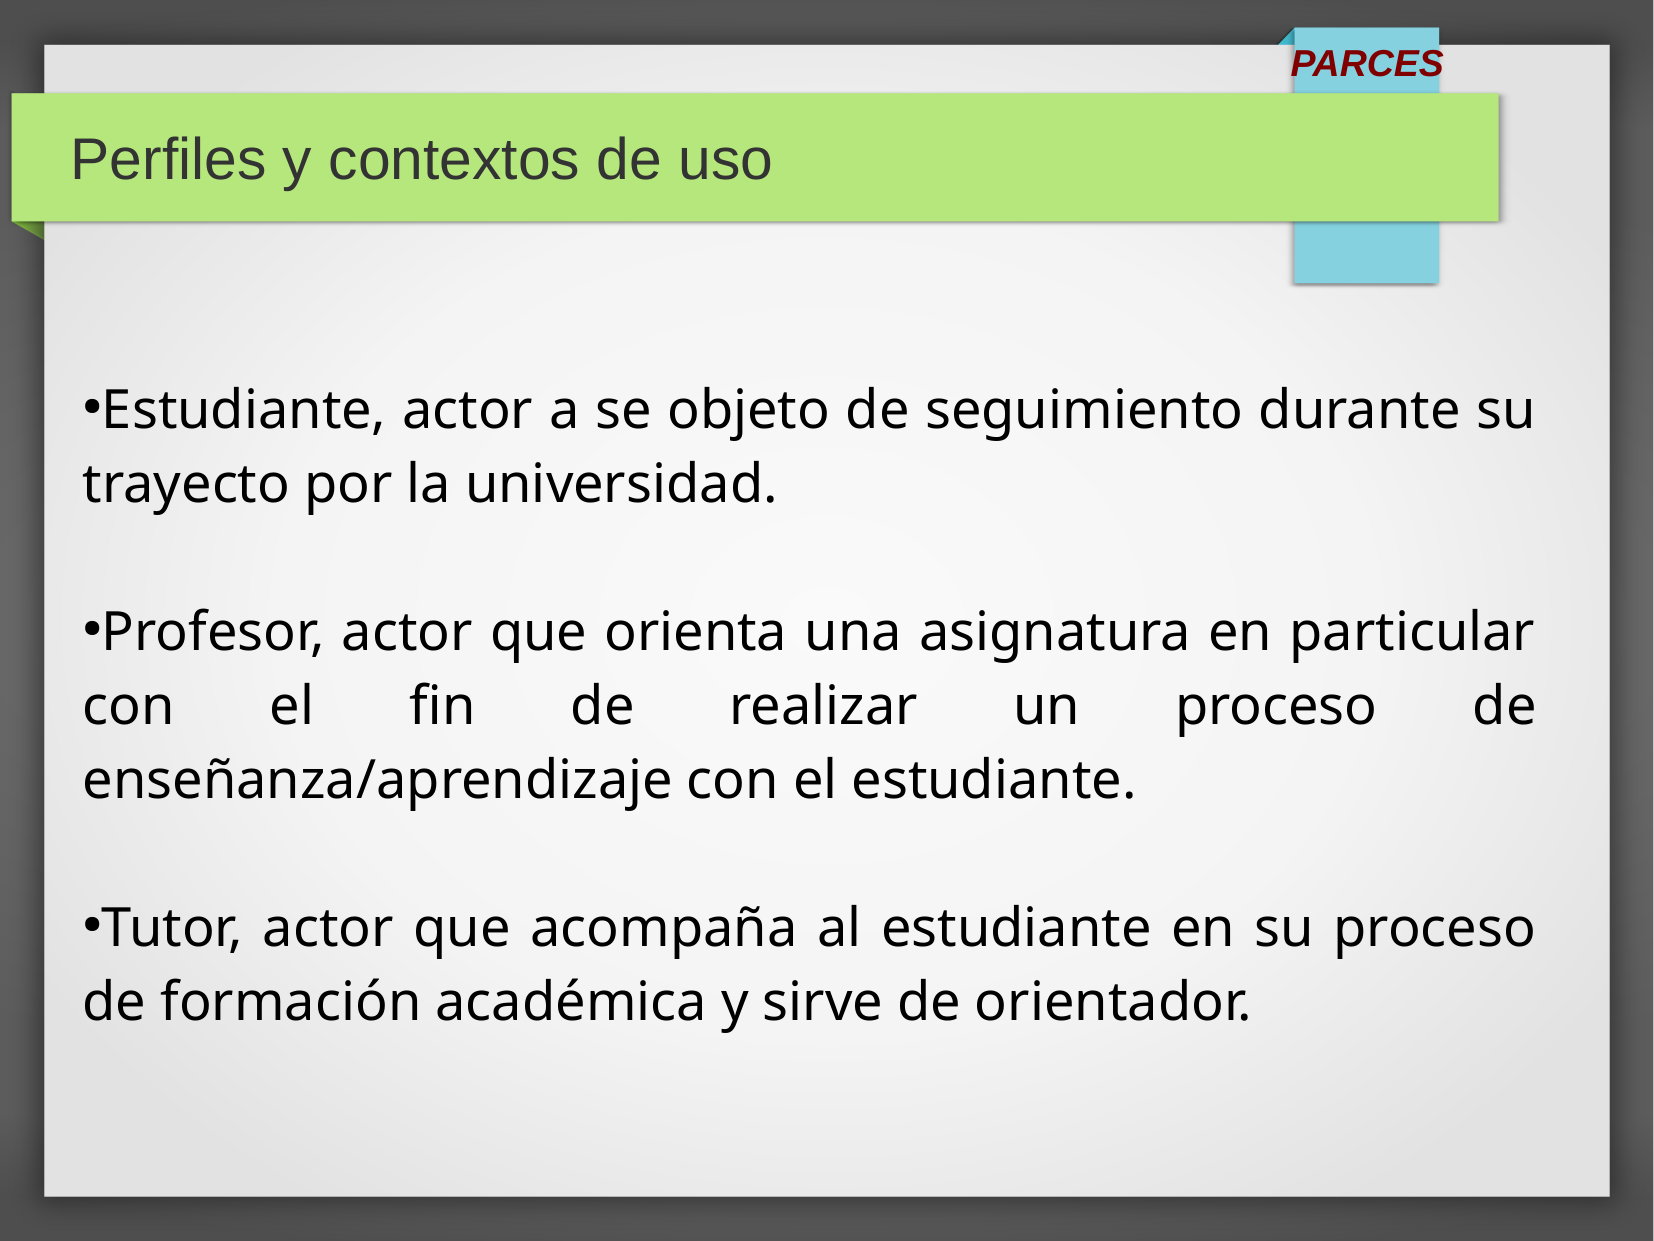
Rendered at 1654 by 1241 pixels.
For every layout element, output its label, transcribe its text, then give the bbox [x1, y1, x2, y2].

subtitle Estudiante, actor a se objeto de seguimiento durante su trayecto por la universidad. Profesor, actor que orienta una asignatura en particular con el fin de realizar un proceso de enseñanza/aprendizaje con el estudiante. Tutor, actor que acompaña al estudiante en su proceso de formación académica y sirve de orientador. [82, 343, 1538, 1063]
text_box PARCES [1275, 35, 1459, 94]
title Perfiles y contextos de uso [70, 106, 1229, 213]
picture [0, 0, 1654, 1241]
